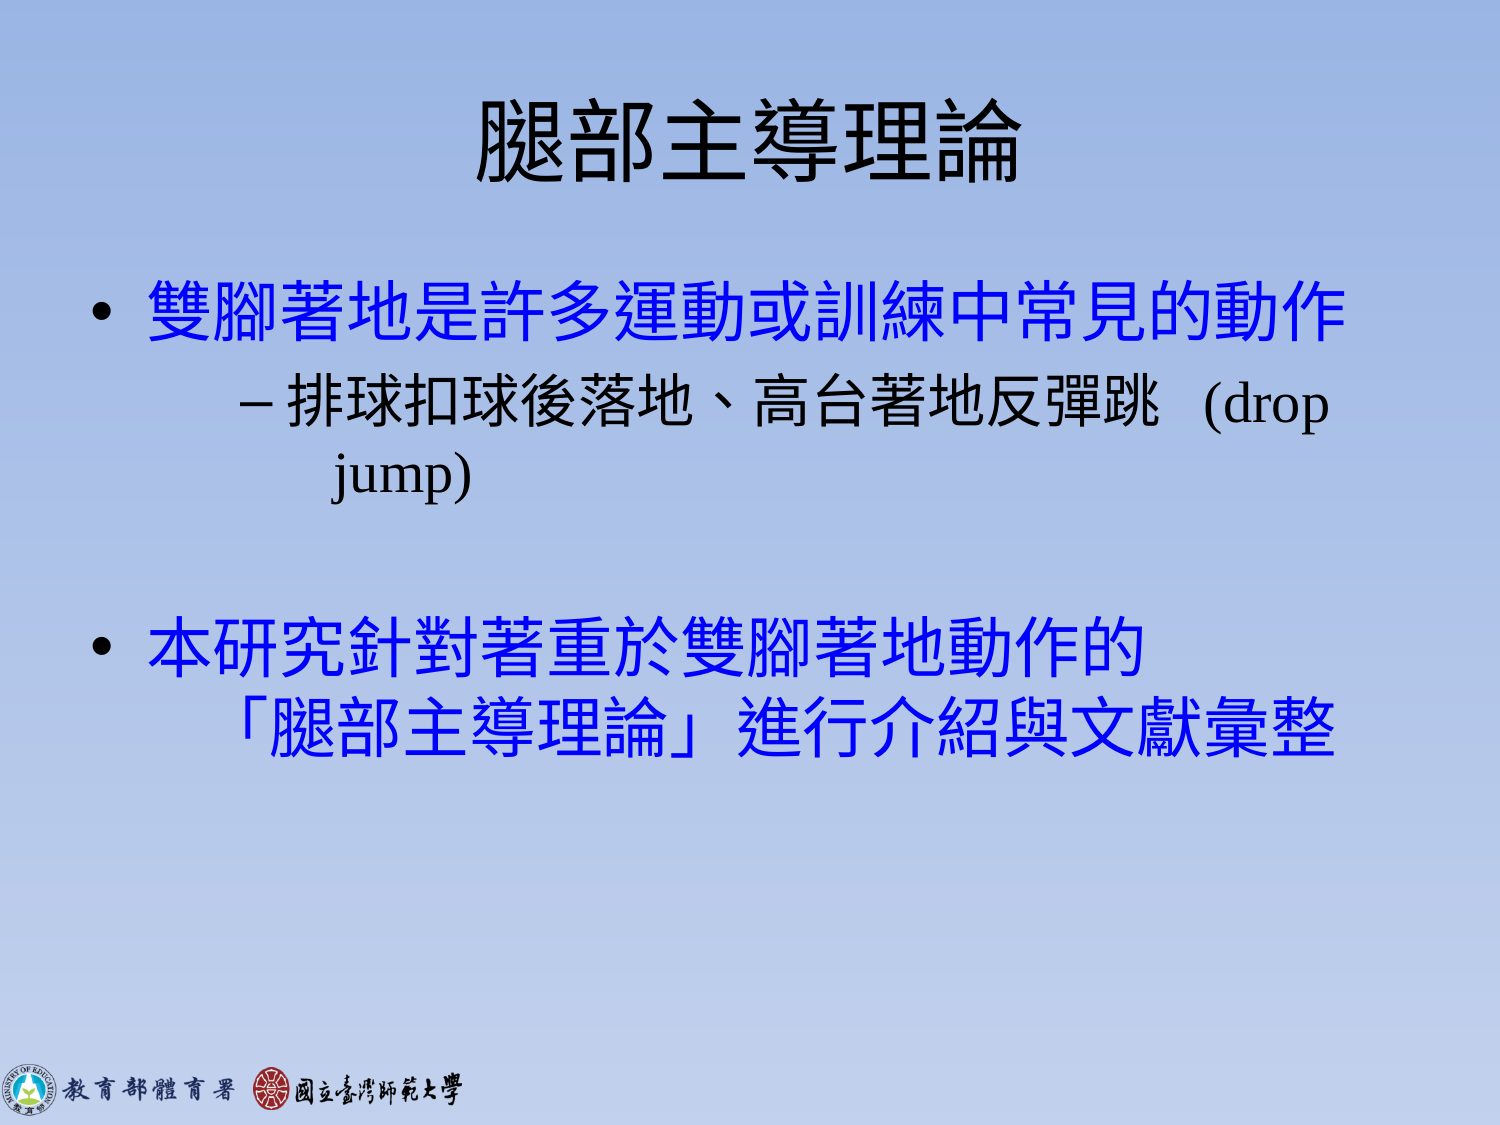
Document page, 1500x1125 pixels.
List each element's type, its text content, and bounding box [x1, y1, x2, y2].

title 腿部主導理論 [75, 45, 1426, 233]
list 雙腳著地是許多運動或訓練中常見的動作 排球扣球後落地、高台著地反彈跳 (drop jump) 本研究針對著重於雙腳著地動作的 「腿部主導理論」進行介紹與文獻彙整 [75, 262, 1426, 1005]
